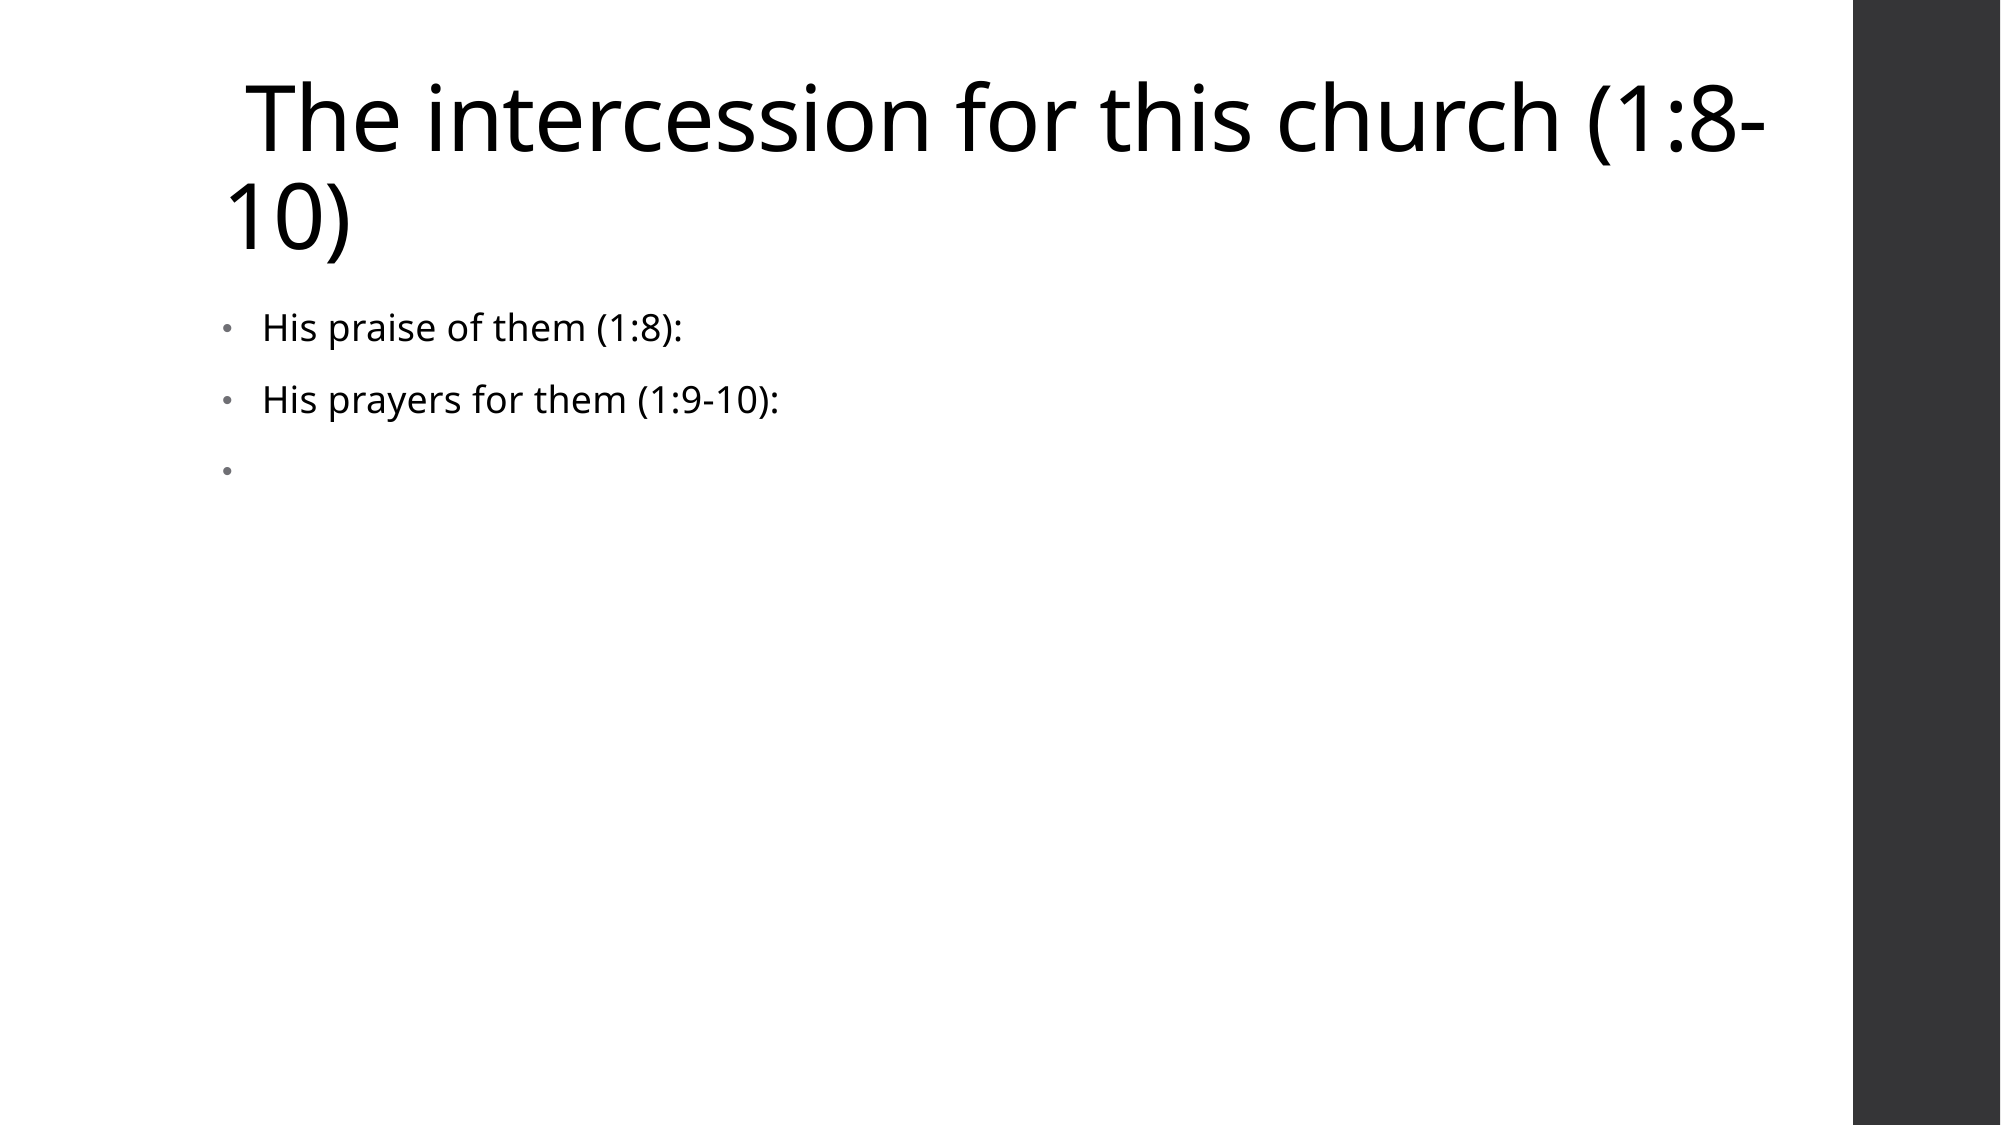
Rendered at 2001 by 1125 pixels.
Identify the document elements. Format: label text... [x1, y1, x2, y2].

list His praise of them (1:8): His prayers for them (1:9-10): [206, 299, 1617, 1014]
title The intercession for this church (1:8-10) [206, 60, 1797, 278]
